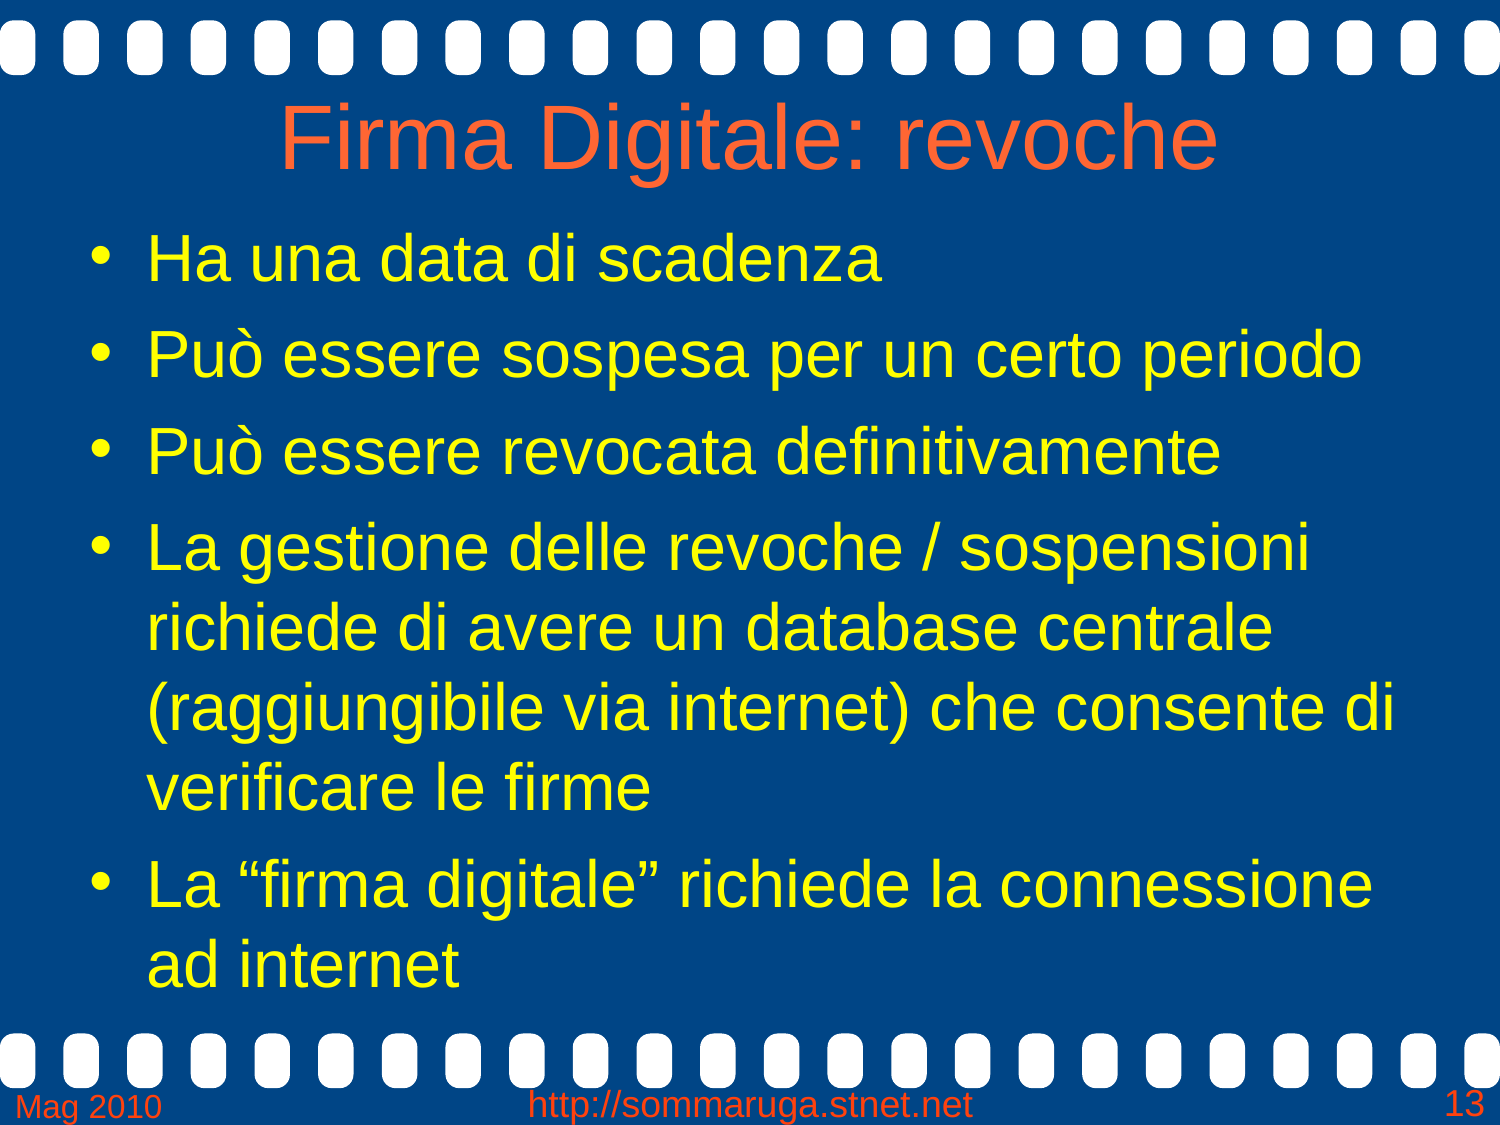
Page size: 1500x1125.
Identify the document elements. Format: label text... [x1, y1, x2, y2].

list Ha una data di scadenza Può essere sospesa per un certo periodo Può essere revocata definitivamente La gestione delle revoche / sospensioni richiede di avere un database centrale (raggiungibile via internet) che consente di verificare le firme La “firma digitale” richiede la connessione ad internet [75, 206, 1426, 1009]
title Firma Digitale: revoche [75, 70, 1426, 196]
